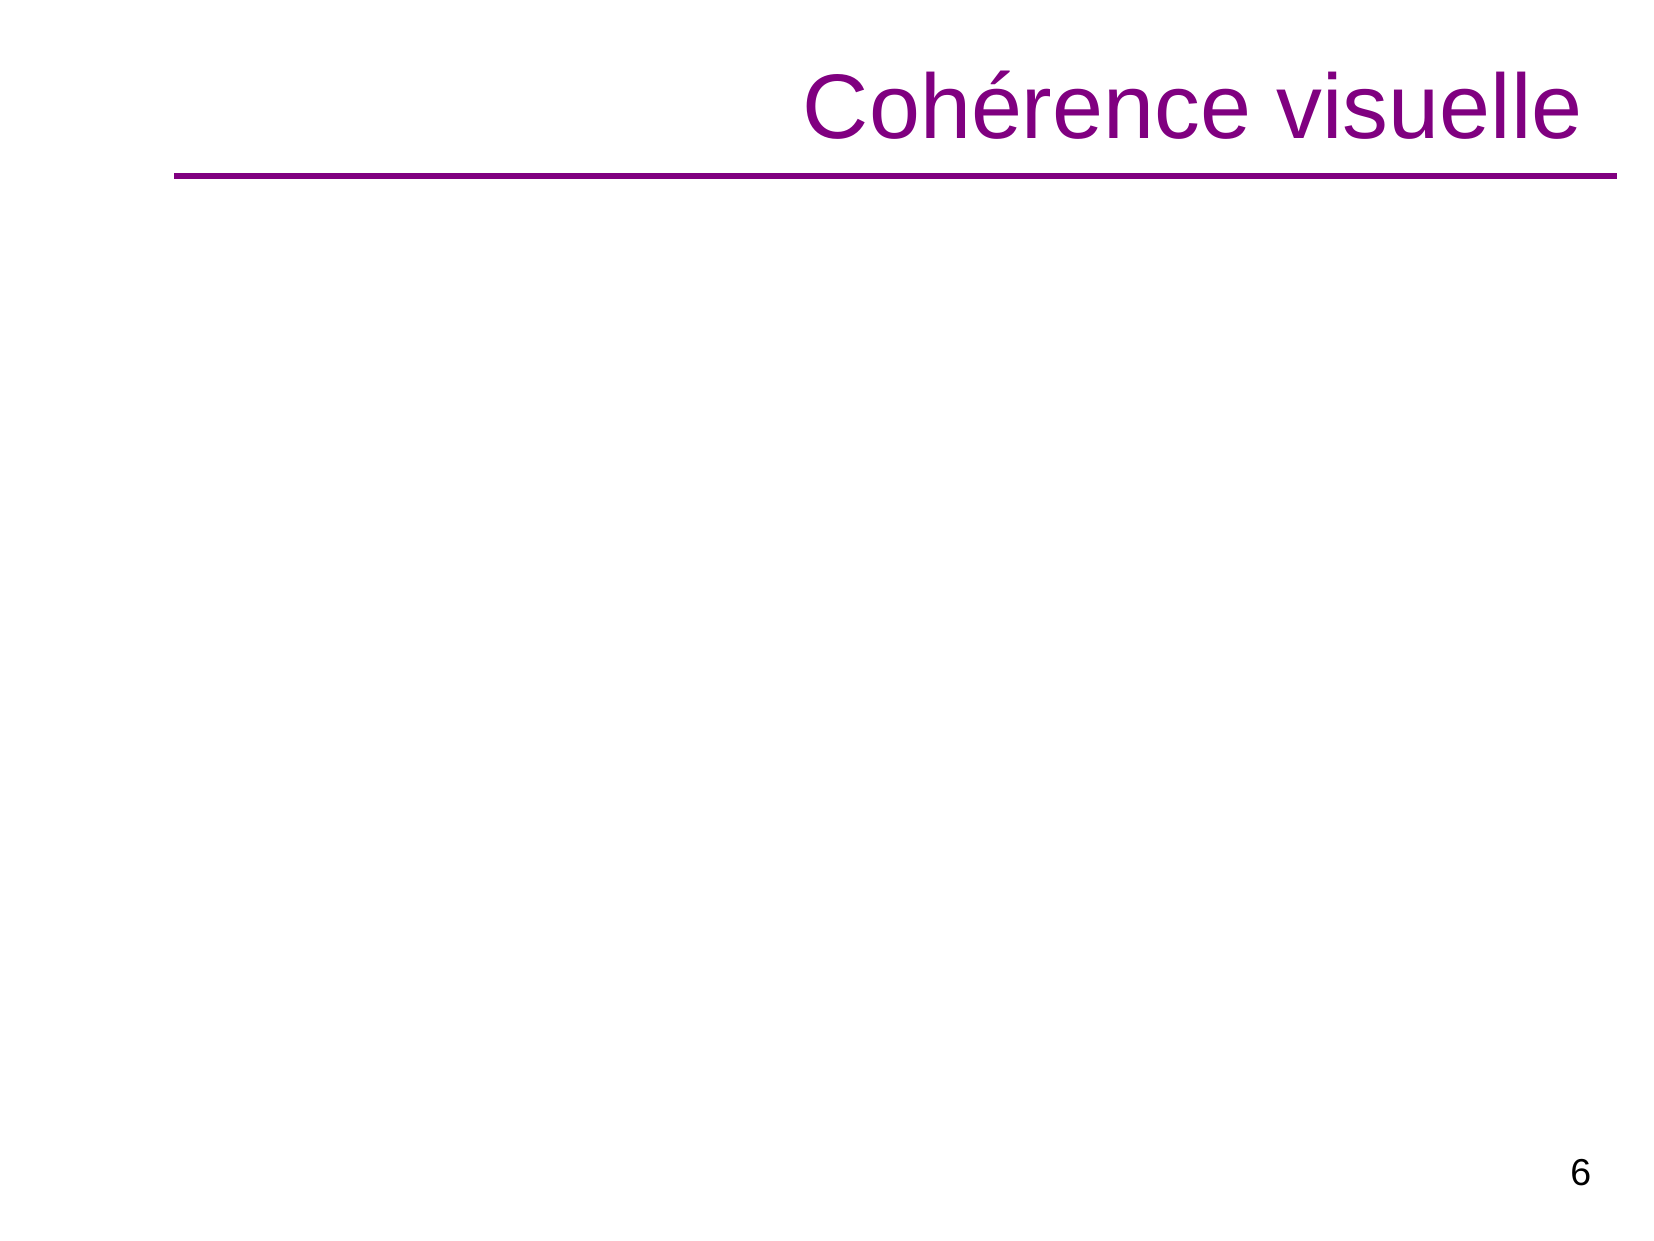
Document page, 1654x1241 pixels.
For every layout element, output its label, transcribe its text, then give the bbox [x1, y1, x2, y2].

title Cohérence visuelle [84, 39, 1584, 176]
